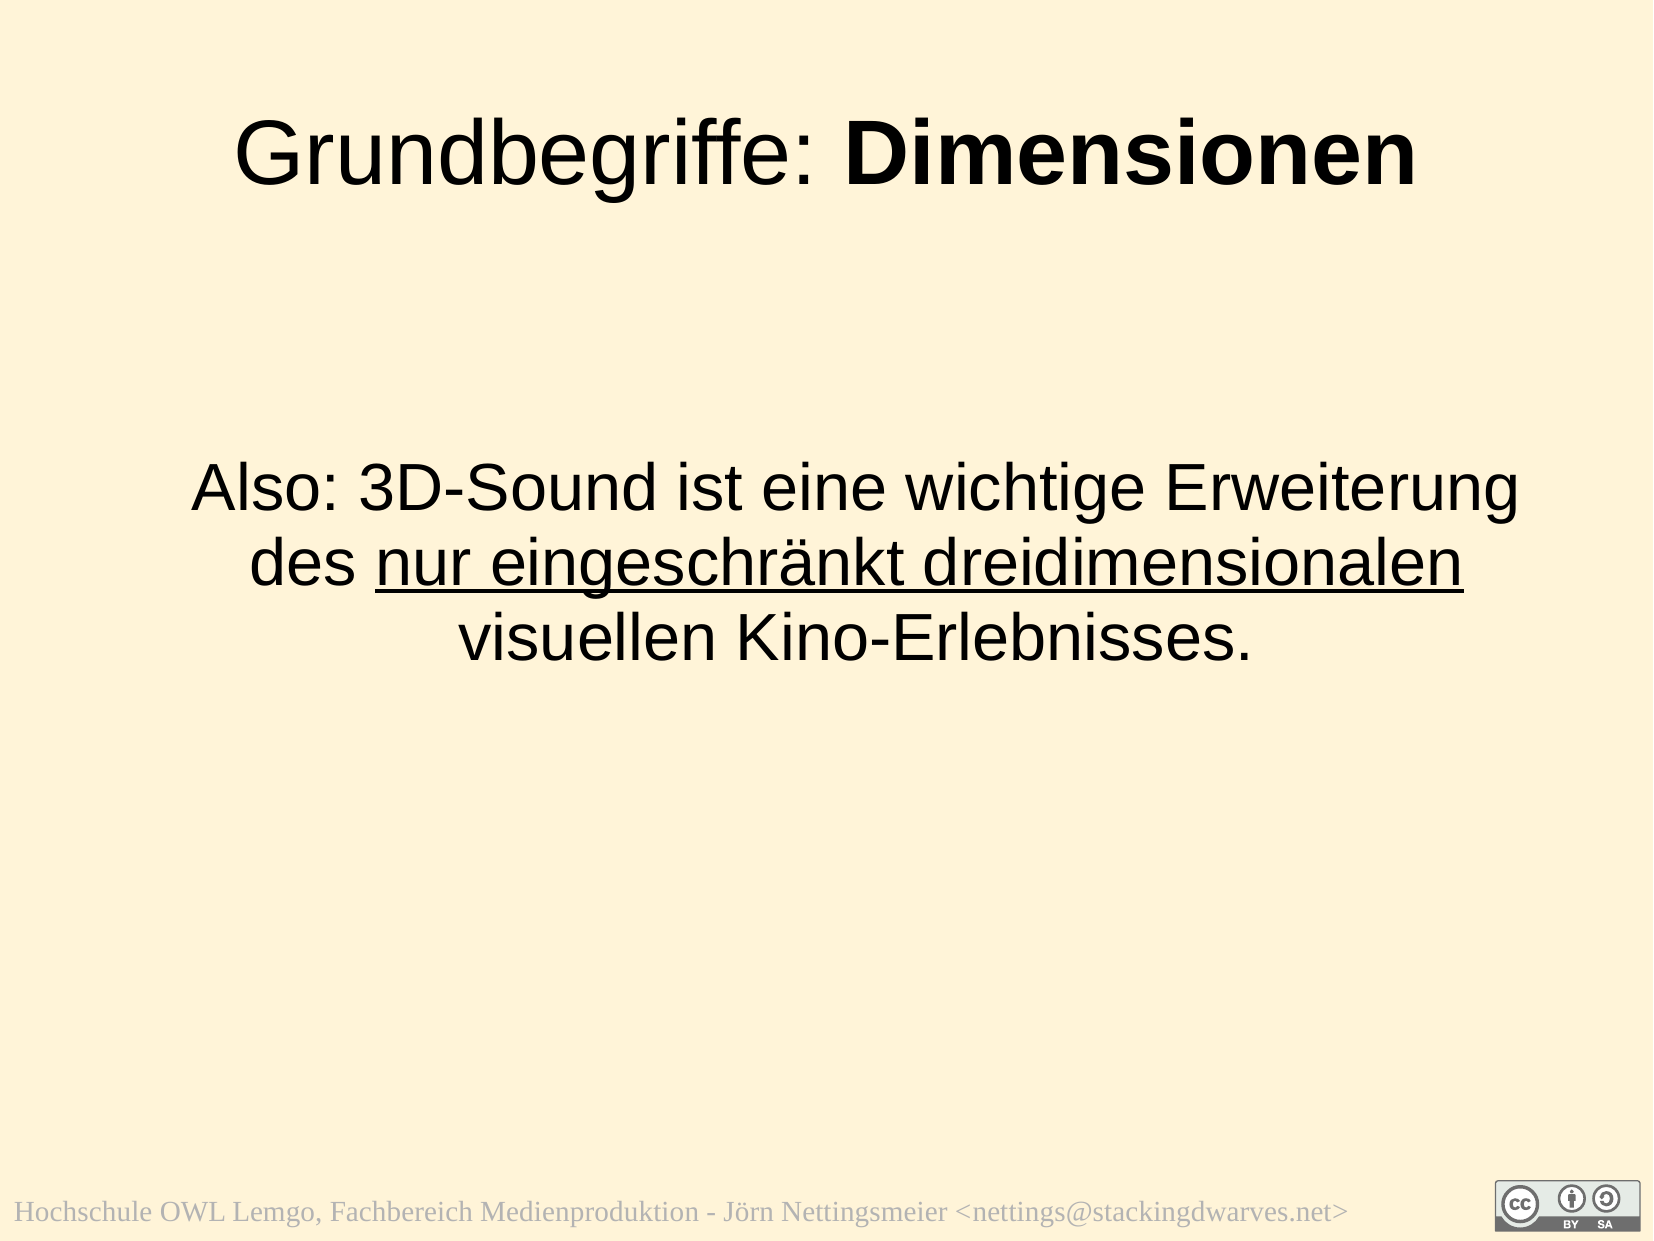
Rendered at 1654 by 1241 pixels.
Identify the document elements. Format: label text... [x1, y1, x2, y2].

list Also: 3D-Sound ist eine wichtige Erweiterung des nur eingeschränkt dreidimensionalen visuellen Kino-Erlebnisses. [75, 450, 1568, 938]
title Grundbegriffe: Dimensionen [82, 49, 1571, 257]
